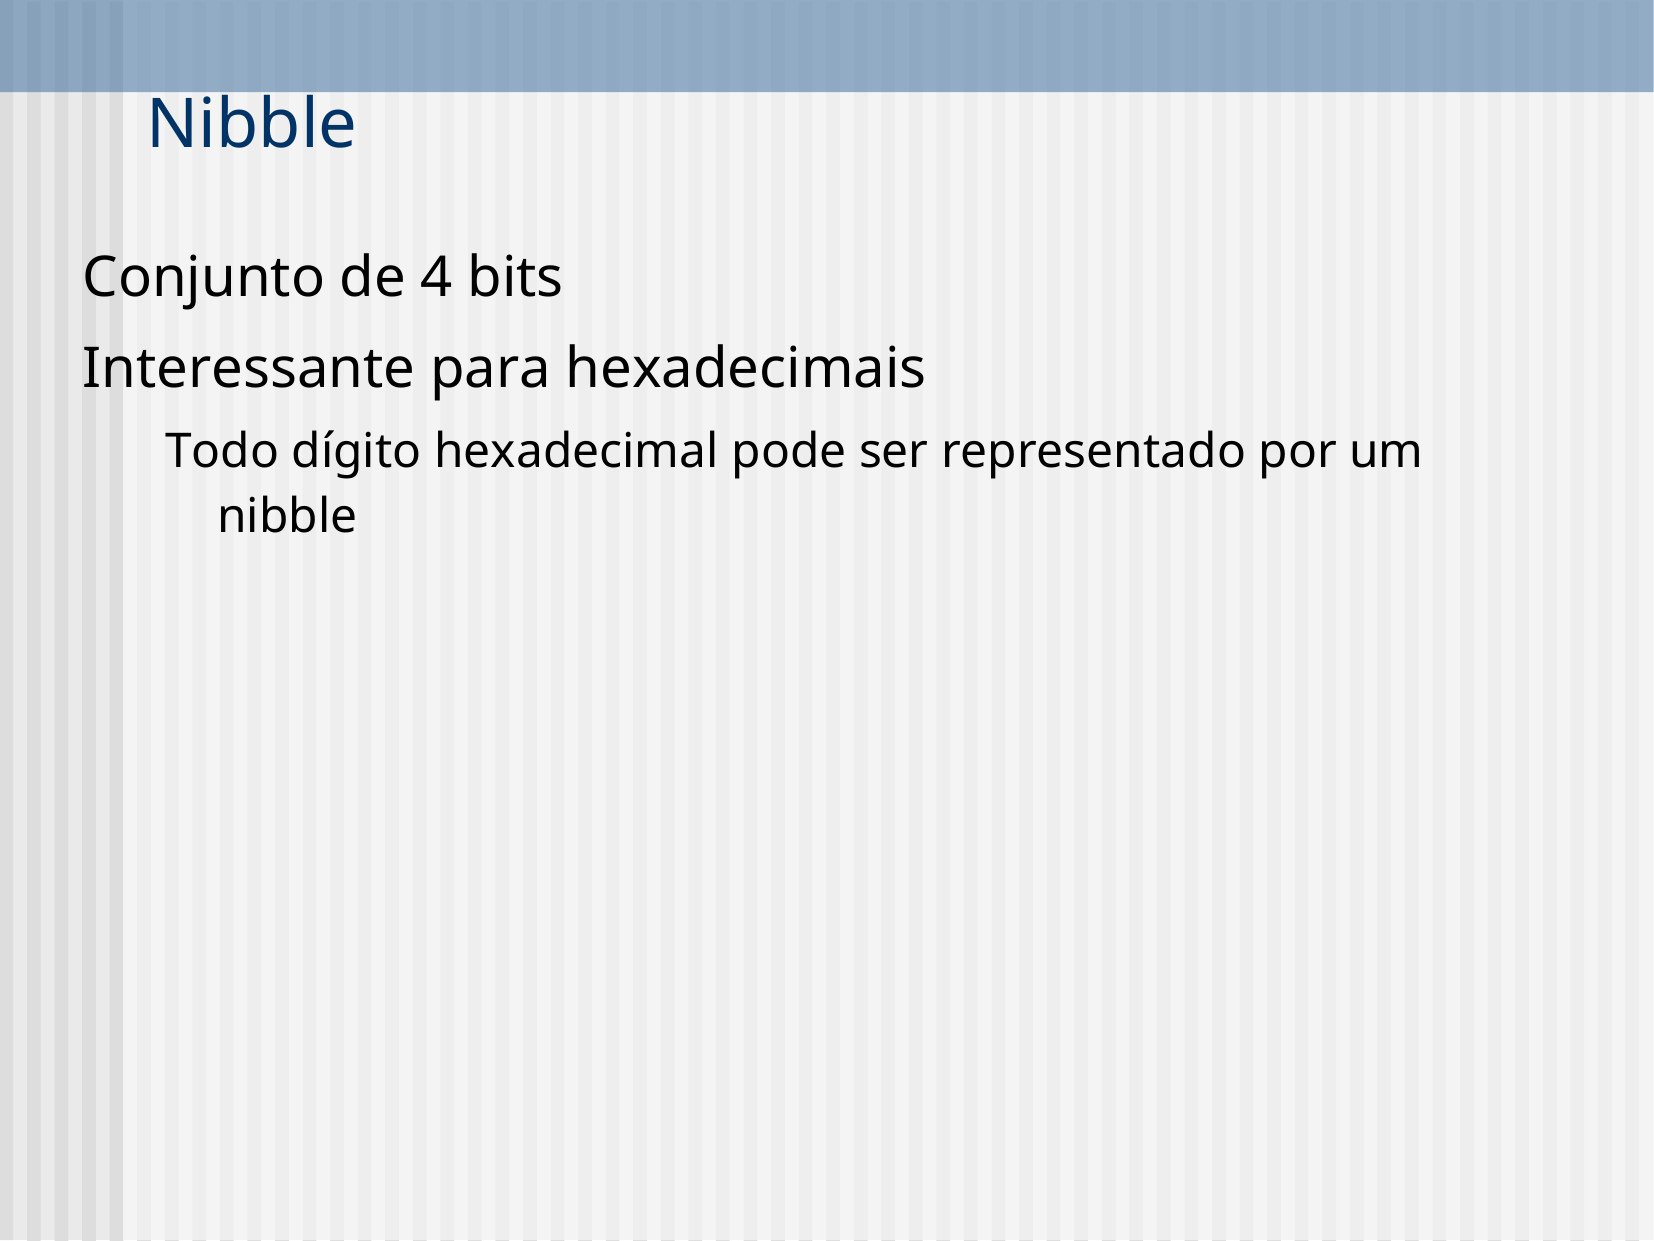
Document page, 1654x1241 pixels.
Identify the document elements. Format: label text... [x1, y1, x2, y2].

list Conjunto de 4 bits Interessante para hexadecimais Todo dígito hexadecimal pode ser representado por um nibble [82, 236, 1571, 1094]
title Nibble [146, 36, 1536, 204]
